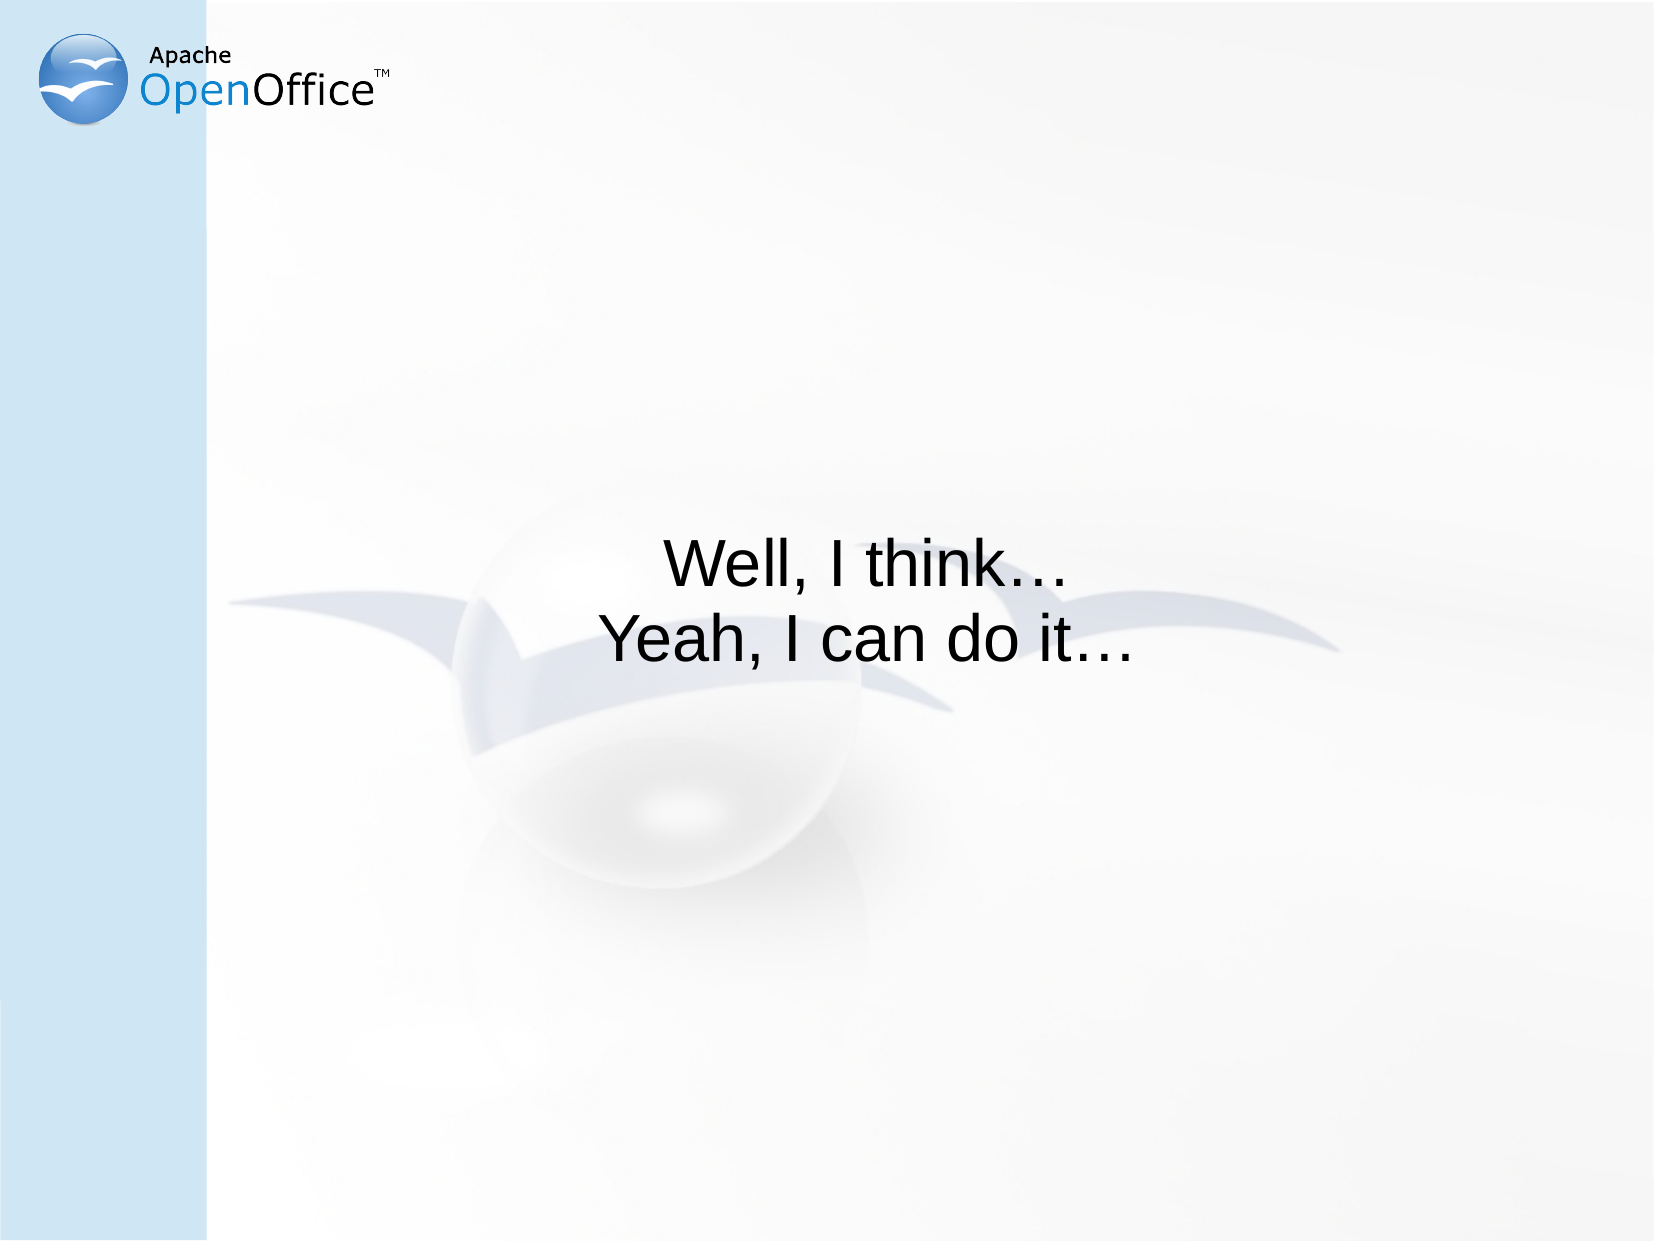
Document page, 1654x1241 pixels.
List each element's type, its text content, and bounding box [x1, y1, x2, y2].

picture [35, 2, 1654, 1241]
subtitle Well, I think… Yeah, I can do it… [165, 108, 1571, 1168]
